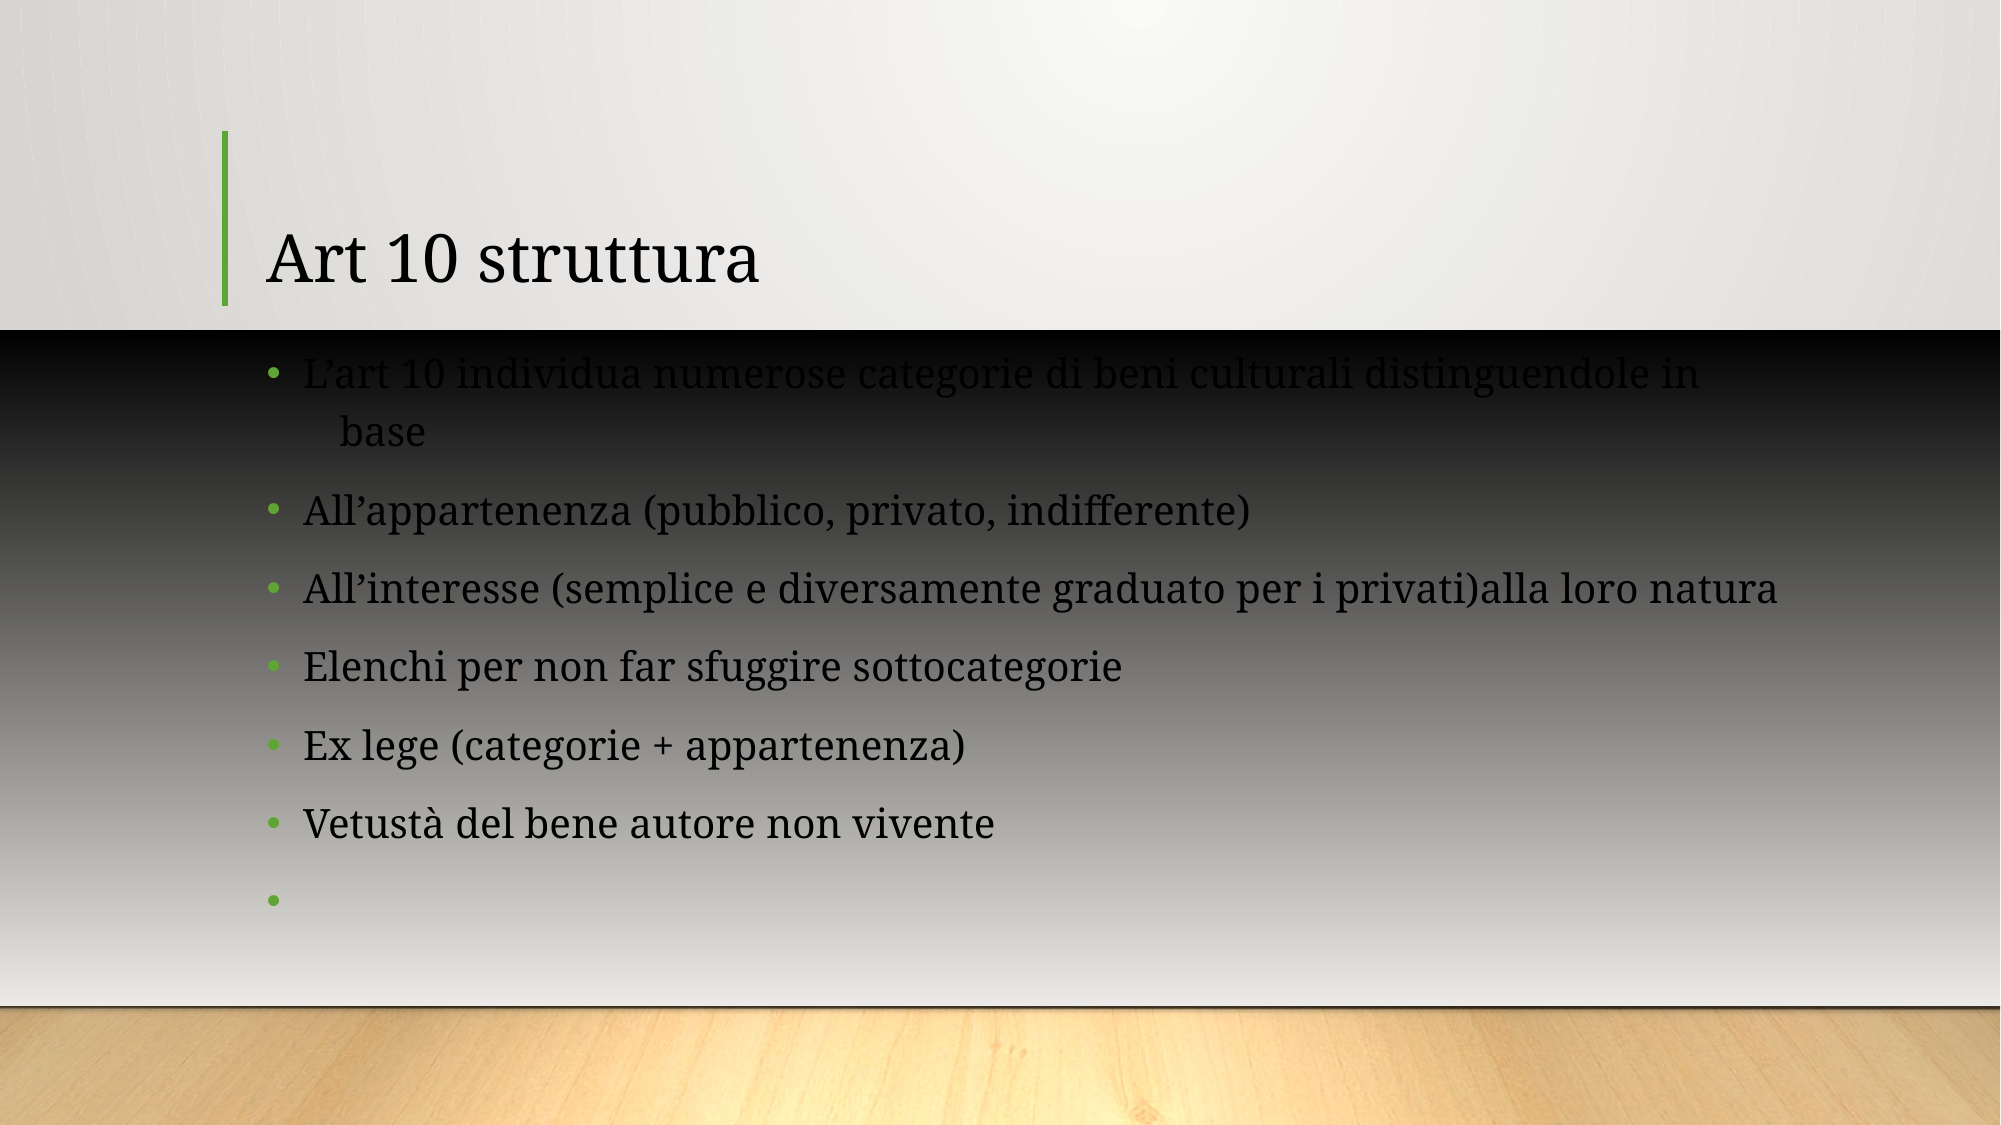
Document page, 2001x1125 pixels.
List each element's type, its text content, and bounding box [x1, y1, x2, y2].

title Art 10 struttura [251, 131, 1814, 305]
list L’art 10 individua numerose categorie di beni culturali distinguendole in base All’appartenenza (pubblico, privato, indifferente) All’interesse (semplice e diversamente graduato per i privati)alla loro natura Elenchi per non far sfuggire sottocategorie Ex lege (categorie + appartenenza) Vetustà del bene autore non vivente [251, 330, 1814, 897]
